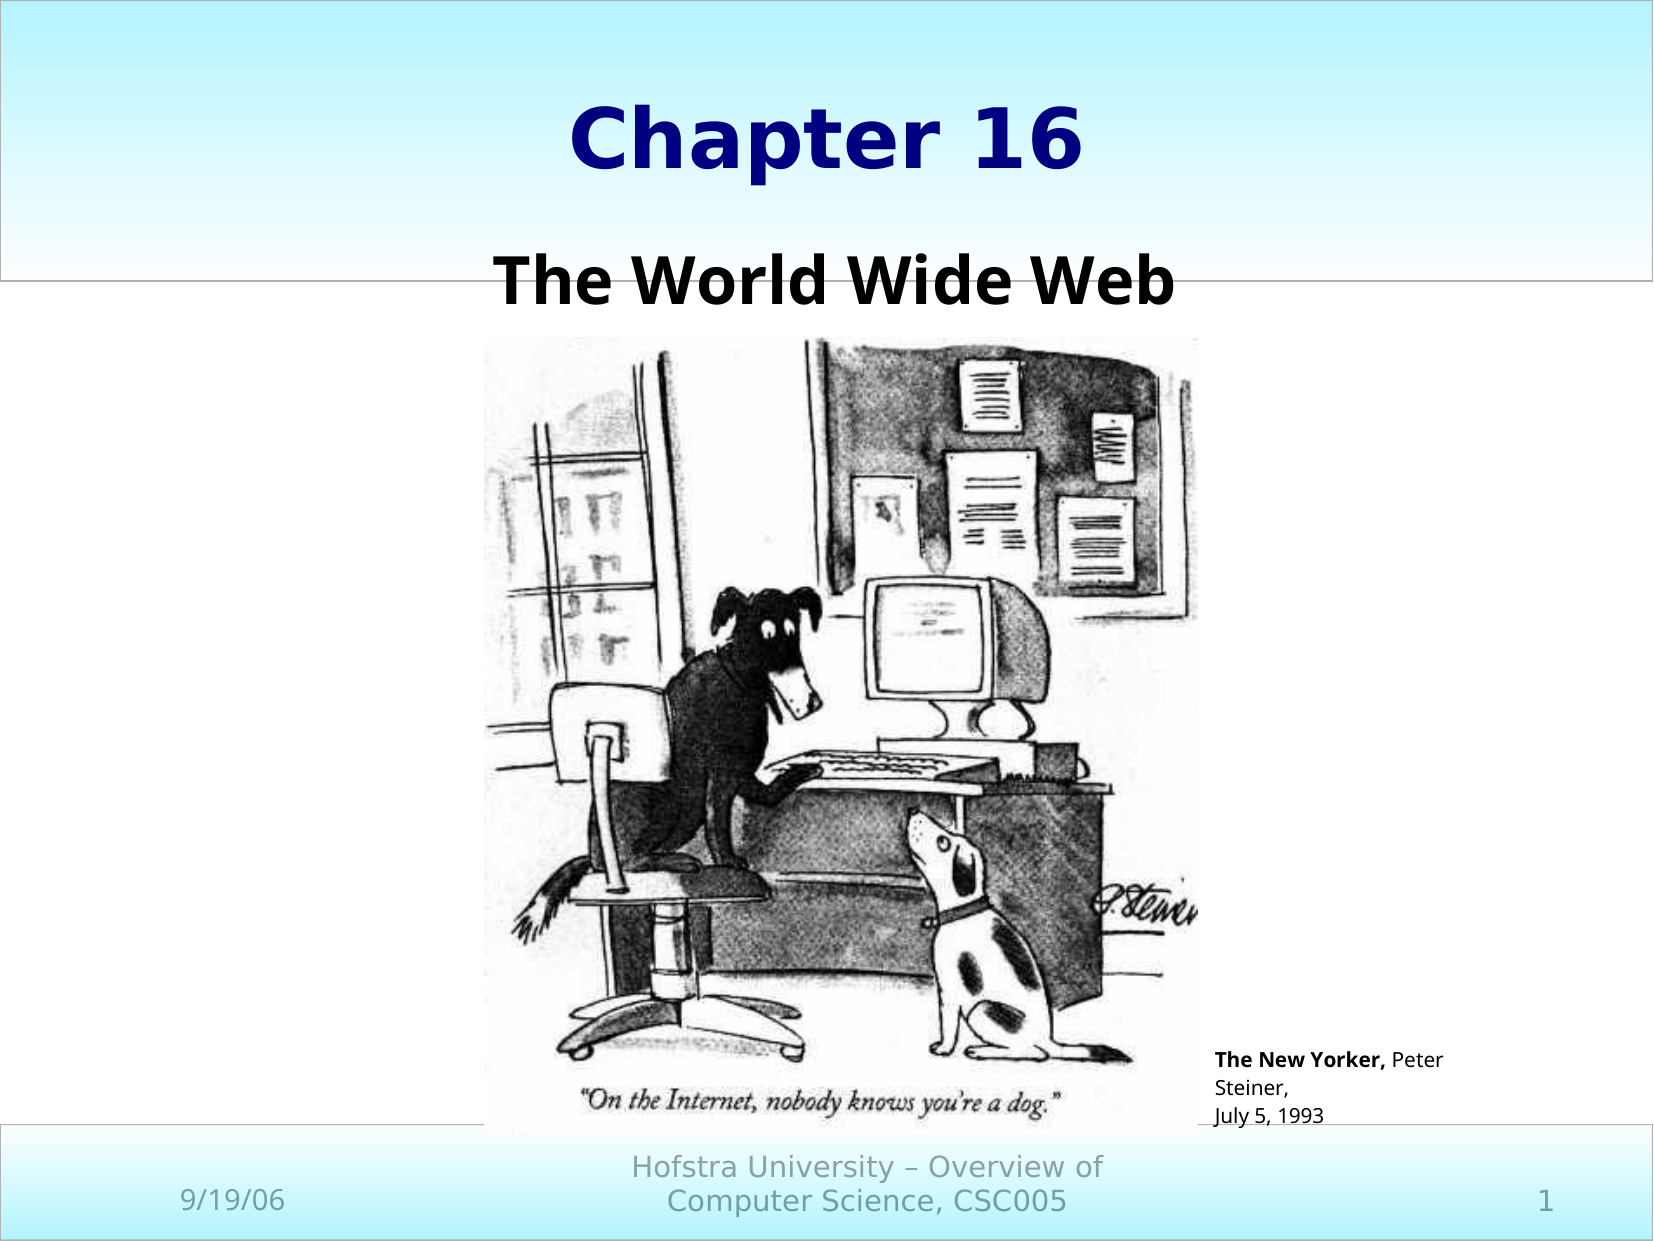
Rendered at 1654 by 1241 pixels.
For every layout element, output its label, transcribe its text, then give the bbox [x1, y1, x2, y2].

picture [484, 337, 1198, 1134]
text_box The New Yorker, Peter Steiner, July 5, 1993 [1200, 1037, 1463, 1126]
title Chapter 16 [78, 77, 1576, 203]
subtitle The World Wide Web [95, 191, 1501, 366]
